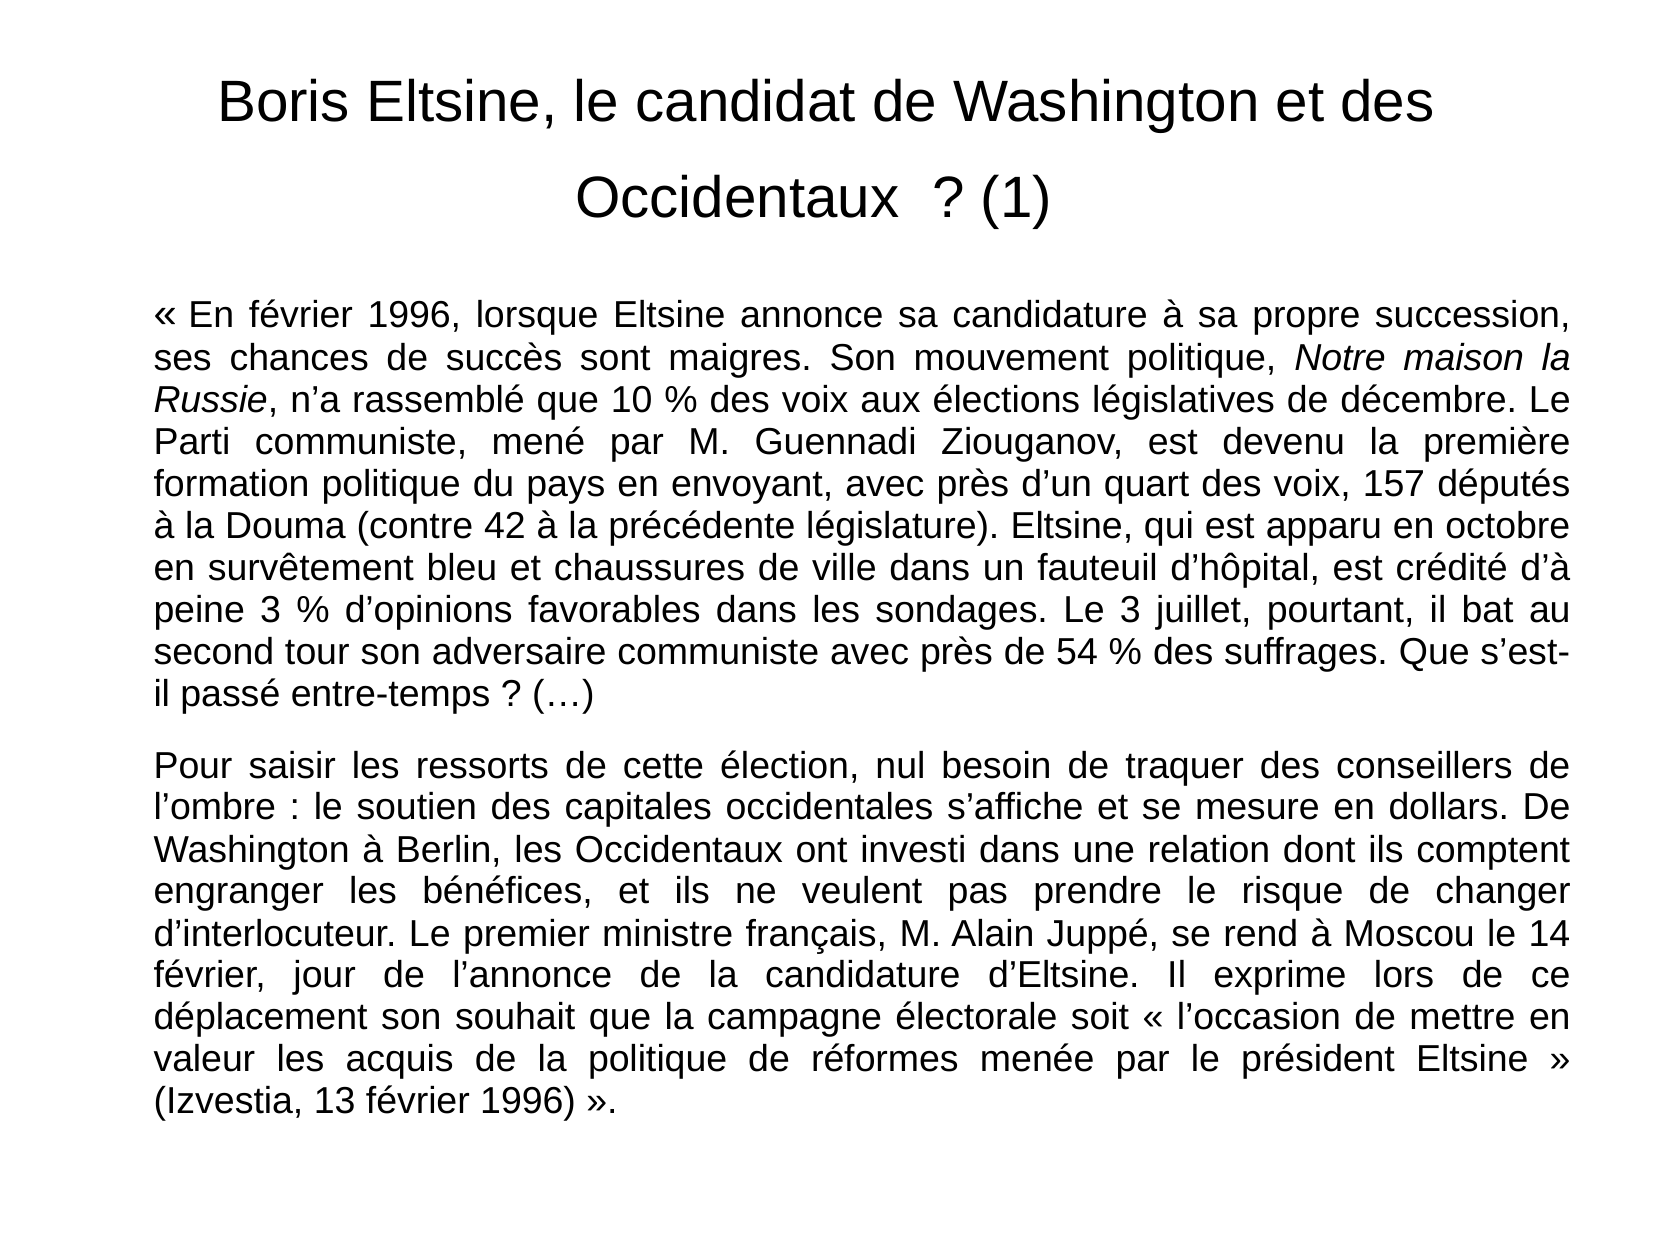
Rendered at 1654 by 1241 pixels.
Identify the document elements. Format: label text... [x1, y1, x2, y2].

title Boris Eltsine, le candidat de Washington et des Occidentaux ? (1) [82, 49, 1571, 257]
list « En février 1996, lorsque Eltsine annonce sa candidature à sa propre succession, ses chances de succès sont maigres. Son mouvement politique, Notre maison la Russie, n’a rassemblé que 10 % des voix aux élections législatives de décembre. Le Parti communiste, mené par M. Guennadi Ziouganov, est devenu la première formation politique du pays en envoyant, avec près d’un quart des voix, 157 députés à la Douma (contre 42 à la précédente législature). Eltsine, qui est apparu en octobre en survêtement bleu et chaussures de ville dans un fauteuil d’hôpital, est crédité d’à peine 3 % d’opinions favorables dans les sondages. Le 3 juillet, pourtant, il bat au second tour son adversaire communiste avec près de 54 % des suffrages. Que s’est-il passé entre-temps ? (…) Pour saisir les ressorts de cette élection, nul besoin de traquer des conseillers de l’ombre : le soutien des capitales occidentales s’affiche et se mesure en dollars. De Washington à Berlin, les Occidentaux ont investi dans une relation dont ils comptent engranger les bénéfices, et ils ne veulent pas prendre le risque de changer d’interlocuteur. Le premier ministre français, M. Alain Juppé, se rend à Moscou le 14 février, jour de l’annonce de la candidature d’Eltsine. Il exprime lors de ce déplacement son souhait que la campagne électorale soit « l’occasion de mettre en valeur les acquis de la politique de réformes menée par le président Eltsine » (Izvestia, 13 février 1996) ». [82, 290, 1571, 1241]
